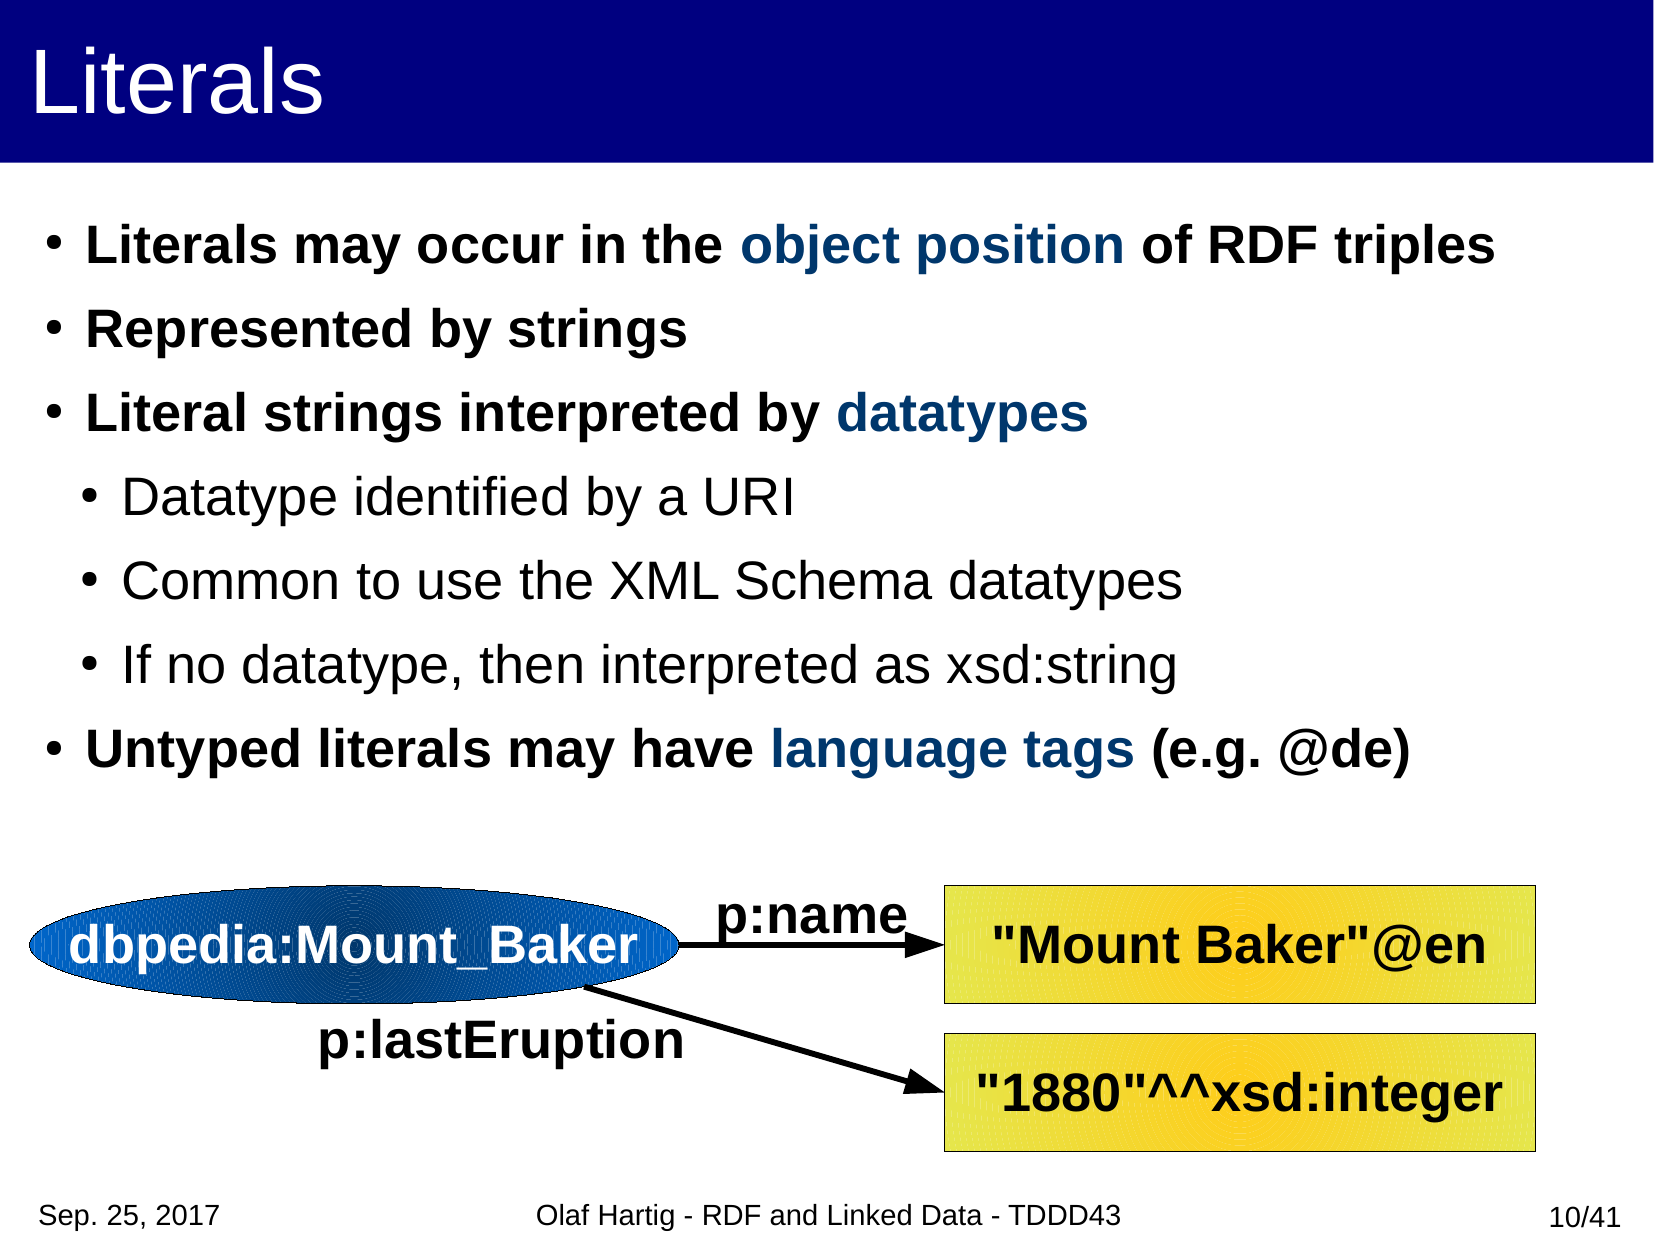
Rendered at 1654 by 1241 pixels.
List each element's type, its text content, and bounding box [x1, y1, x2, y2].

text_box dbpedia:Mount_Baker [29, 885, 679, 1004]
text_box "1880"^^xsd:integer [944, 1033, 1536, 1152]
text_box Literals may occur in the object position of RDF triples Represented by strings Literal strings interpreted by datatypes Datatype identified by a URI Common to use the XML Schema datatypes If no datatype, then interpreted as xsd:string Untyped literals may have language tags (e.g. @de) [29, 206, 1625, 787]
title Literals [0, 0, 1654, 163]
text_box "Mount Baker"@en [944, 885, 1536, 1004]
